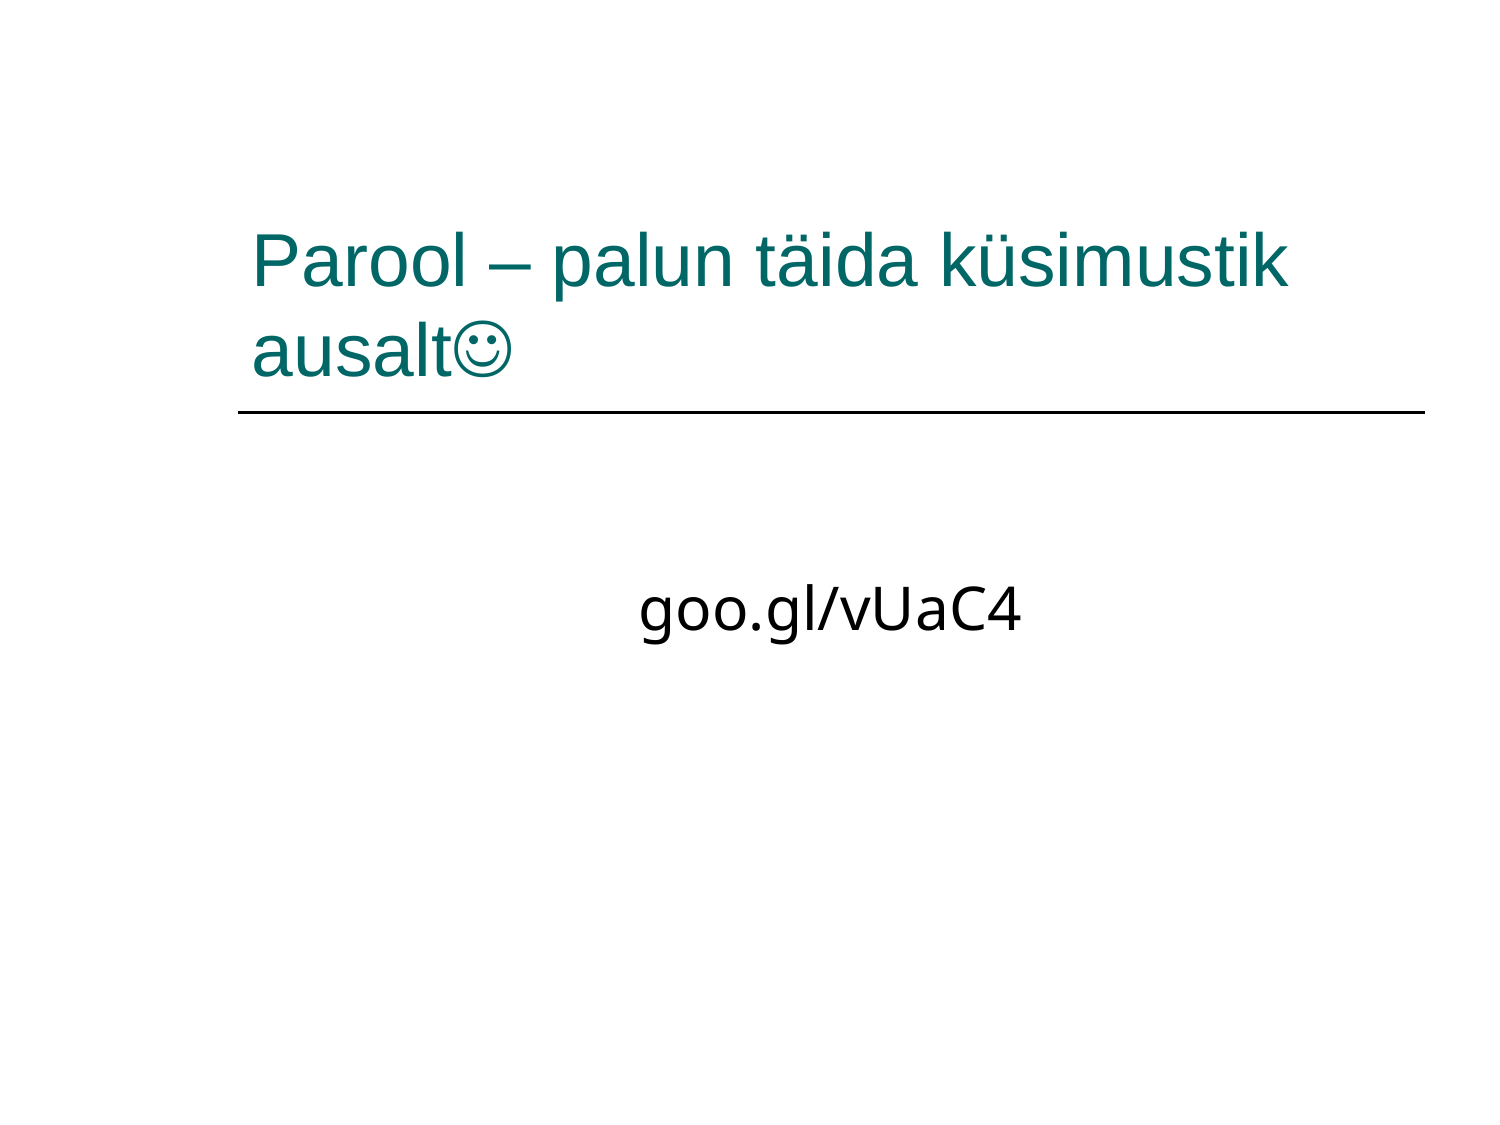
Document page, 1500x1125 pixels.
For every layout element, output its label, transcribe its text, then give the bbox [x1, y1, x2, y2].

title Parool – palun täida küsimustik ausalt [236, 161, 1425, 399]
text_box goo.gl/vUaC4 [236, 562, 1425, 850]
